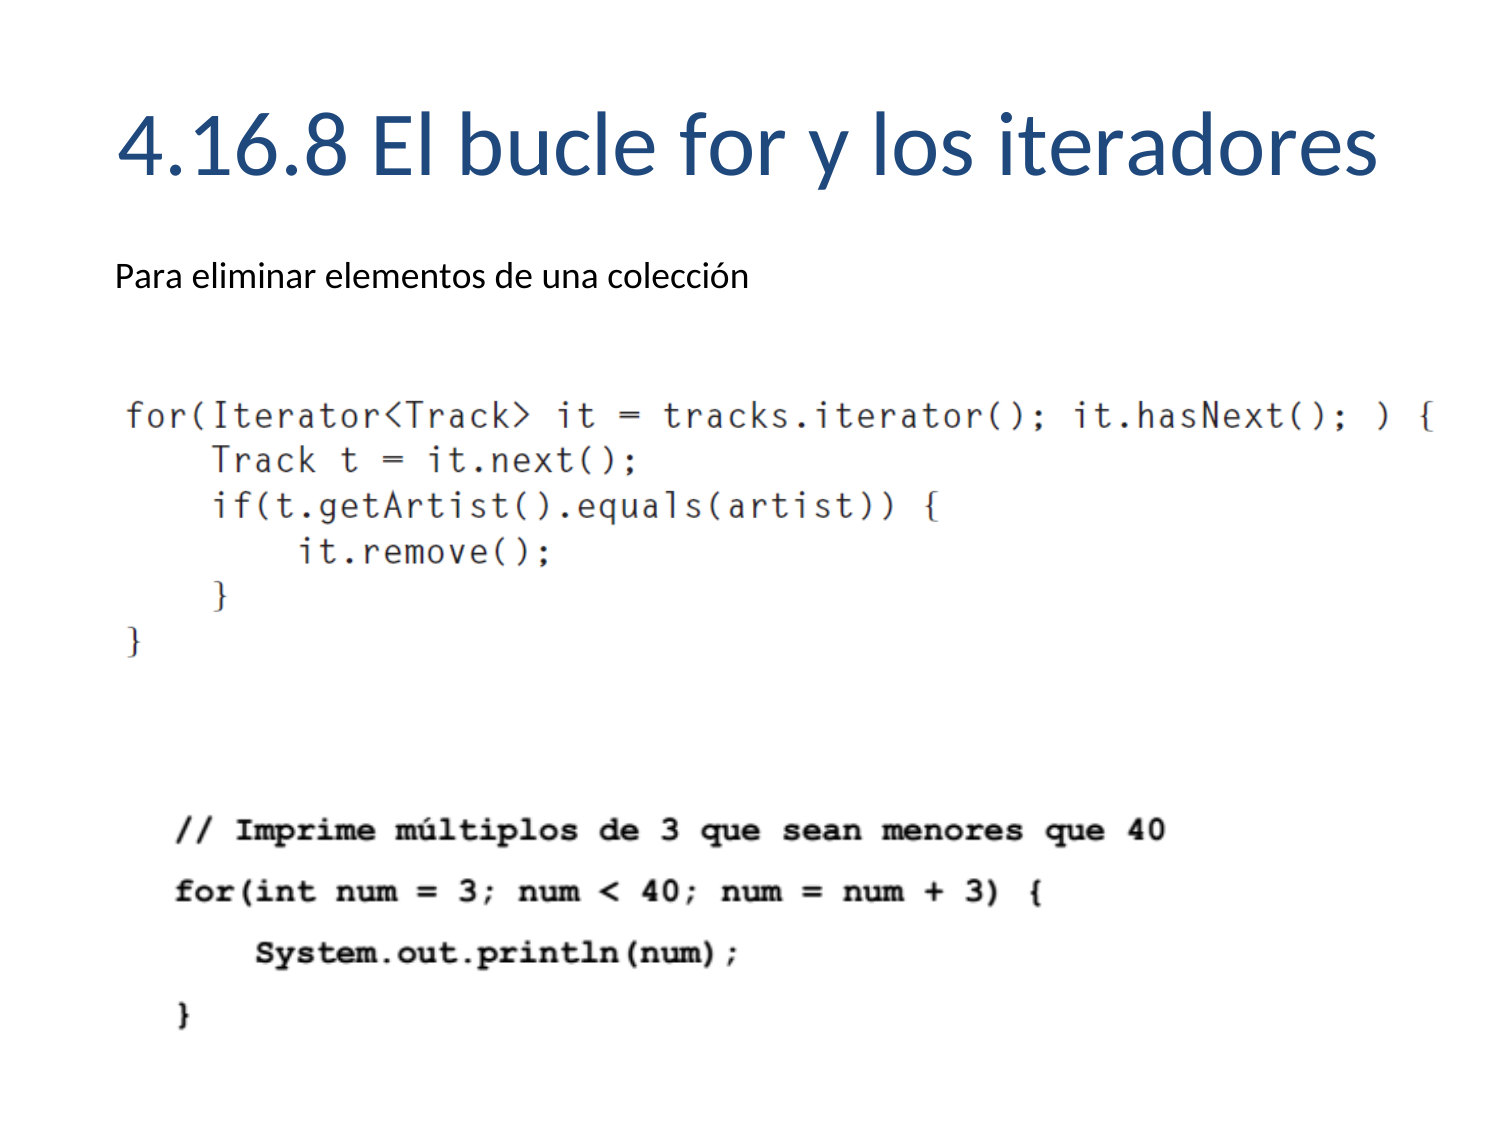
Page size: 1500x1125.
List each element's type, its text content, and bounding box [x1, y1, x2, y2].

text_box Para eliminar elementos de una colección [100, 243, 1294, 304]
picture [76, 385, 1459, 690]
picture [98, 781, 1211, 1100]
title 4.16.8 El bucle for y los iteradores [75, 45, 1426, 233]
